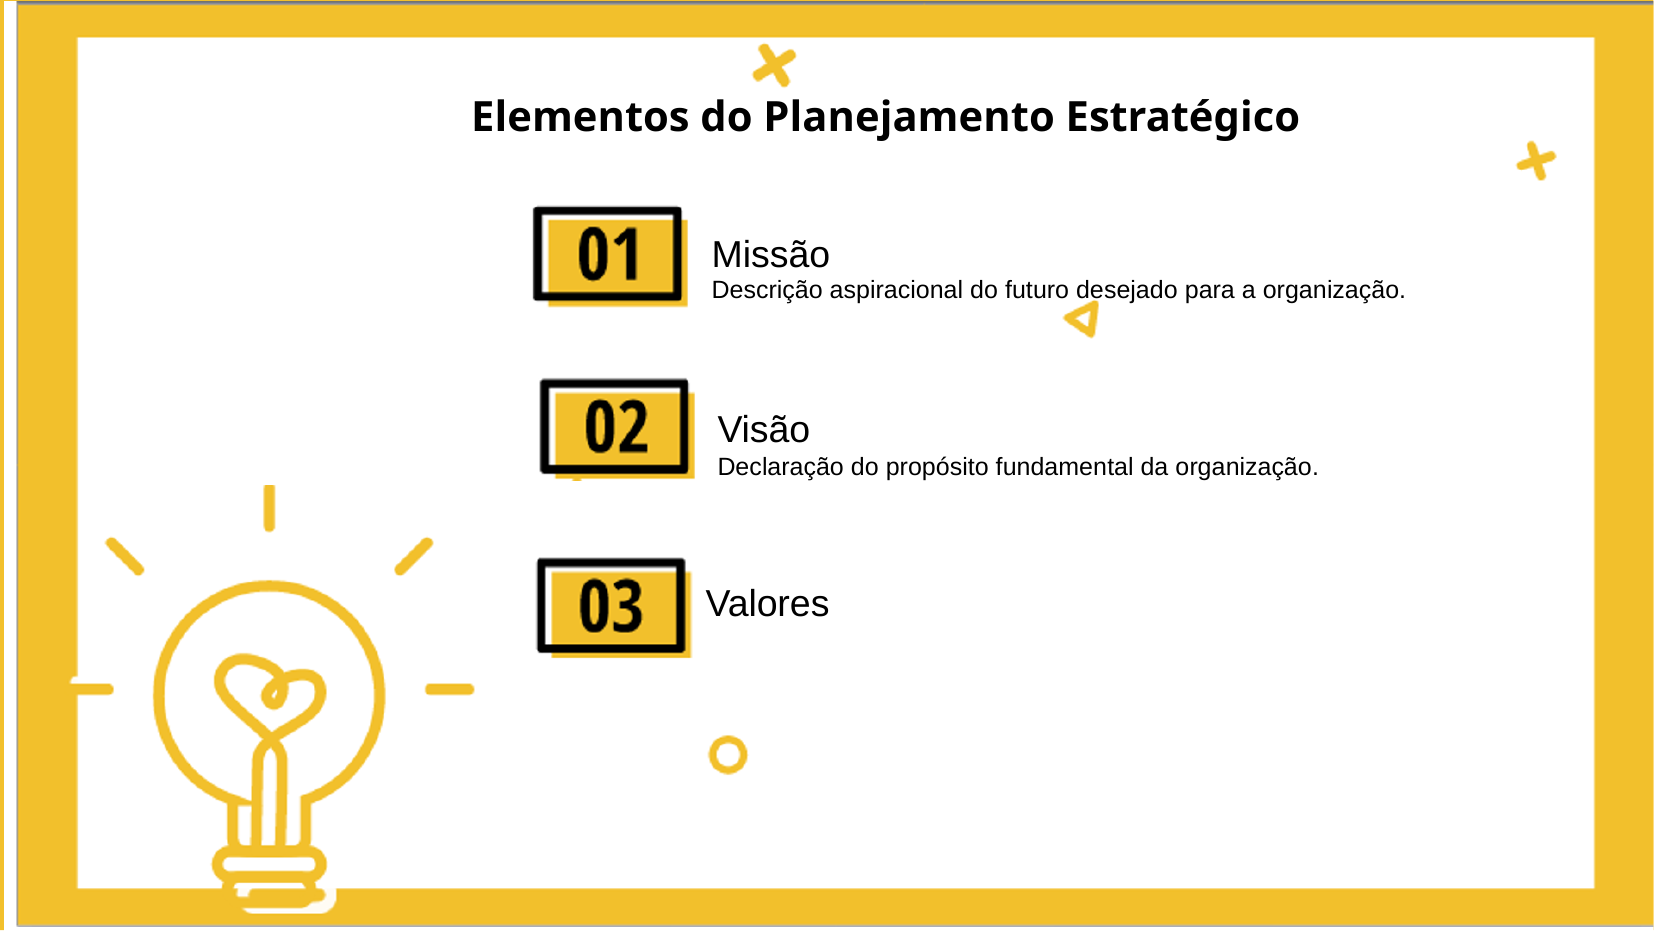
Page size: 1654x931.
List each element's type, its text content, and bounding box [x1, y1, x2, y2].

text_box Elementos do Planejamento Estratégico [295, 23, 1477, 207]
text_box Descrição aspiracional do futuro desejado para a organização. [696, 267, 1506, 325]
text_box Missão [696, 226, 846, 267]
text_box Visão [702, 401, 826, 445]
text_box Declaração do propósito fundamental da organização. [702, 445, 1631, 502]
text_box Valores [690, 575, 845, 632]
picture [4, 1, 1654, 931]
